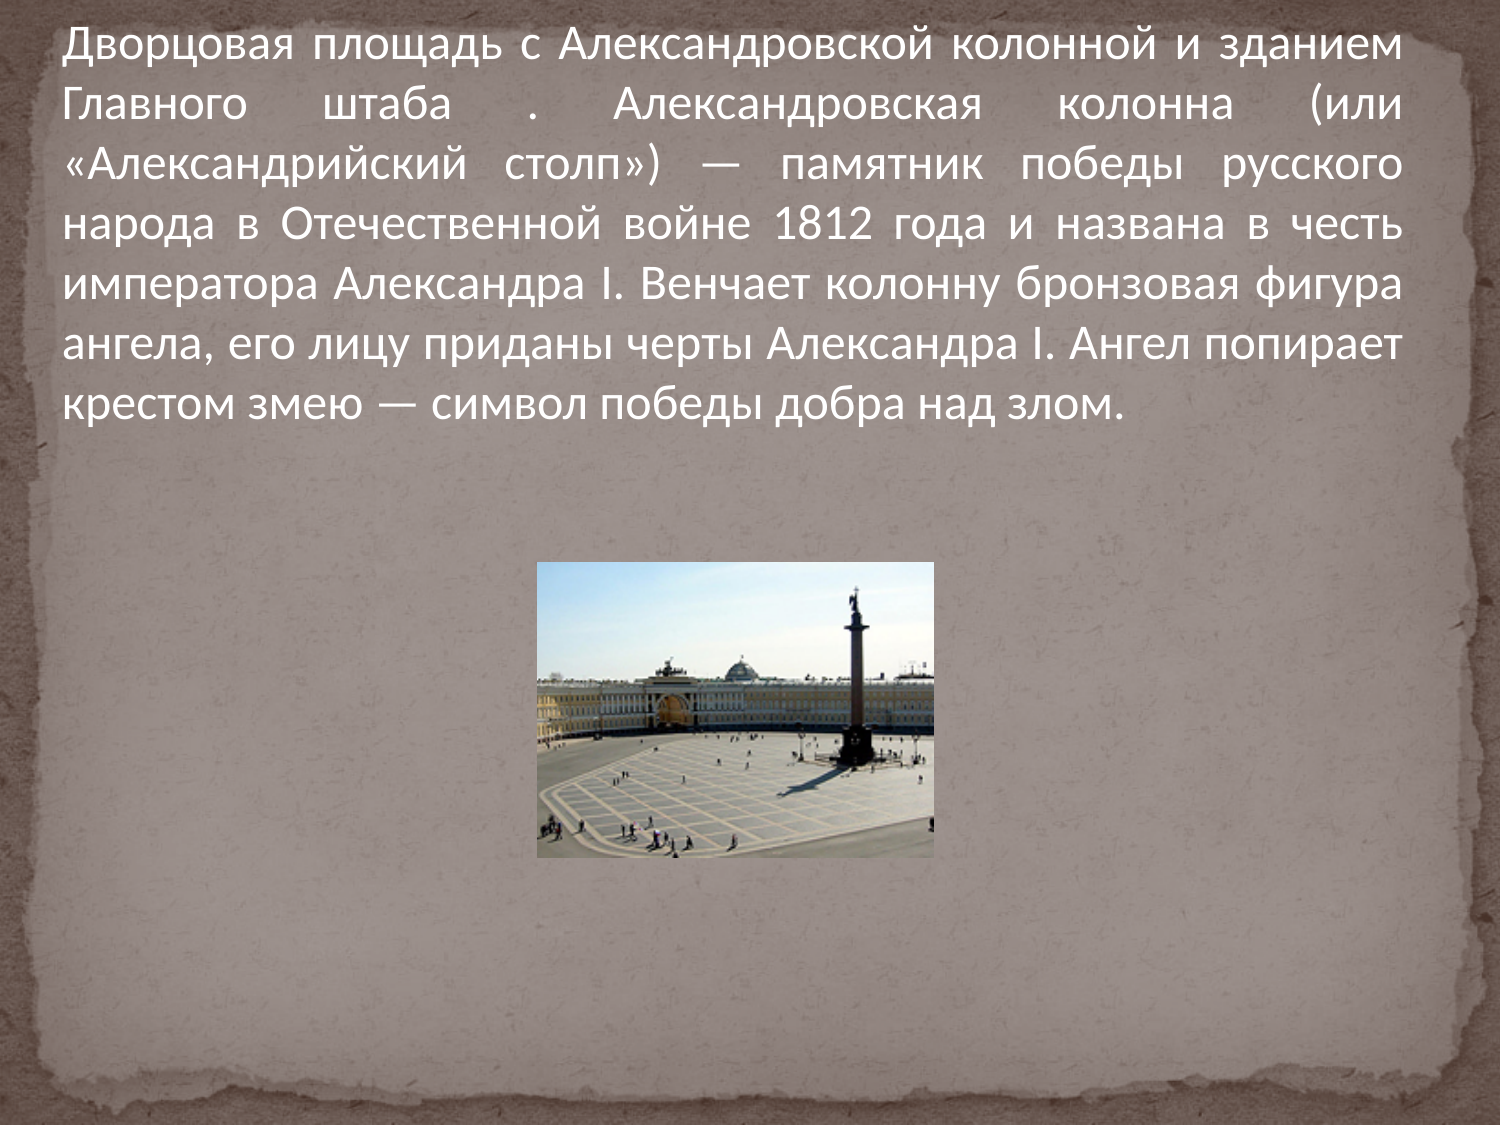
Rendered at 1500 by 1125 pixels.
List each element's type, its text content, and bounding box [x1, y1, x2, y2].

picture [537, 562, 934, 858]
text_box Дворцовая площадь с Александровской колонной и зданием Главного штаба . Александровская колонна (или «Александрийский столп») — памятник победы русского народа в Отечественной войне 1812 года и названа в честь императора Александра I. Венчает колонну бронзовая фигура ангела, его лицу приданы черты Александра I. Ангел попирает крестом змею — символ победы добра над злом. [47, 2, 1453, 497]
